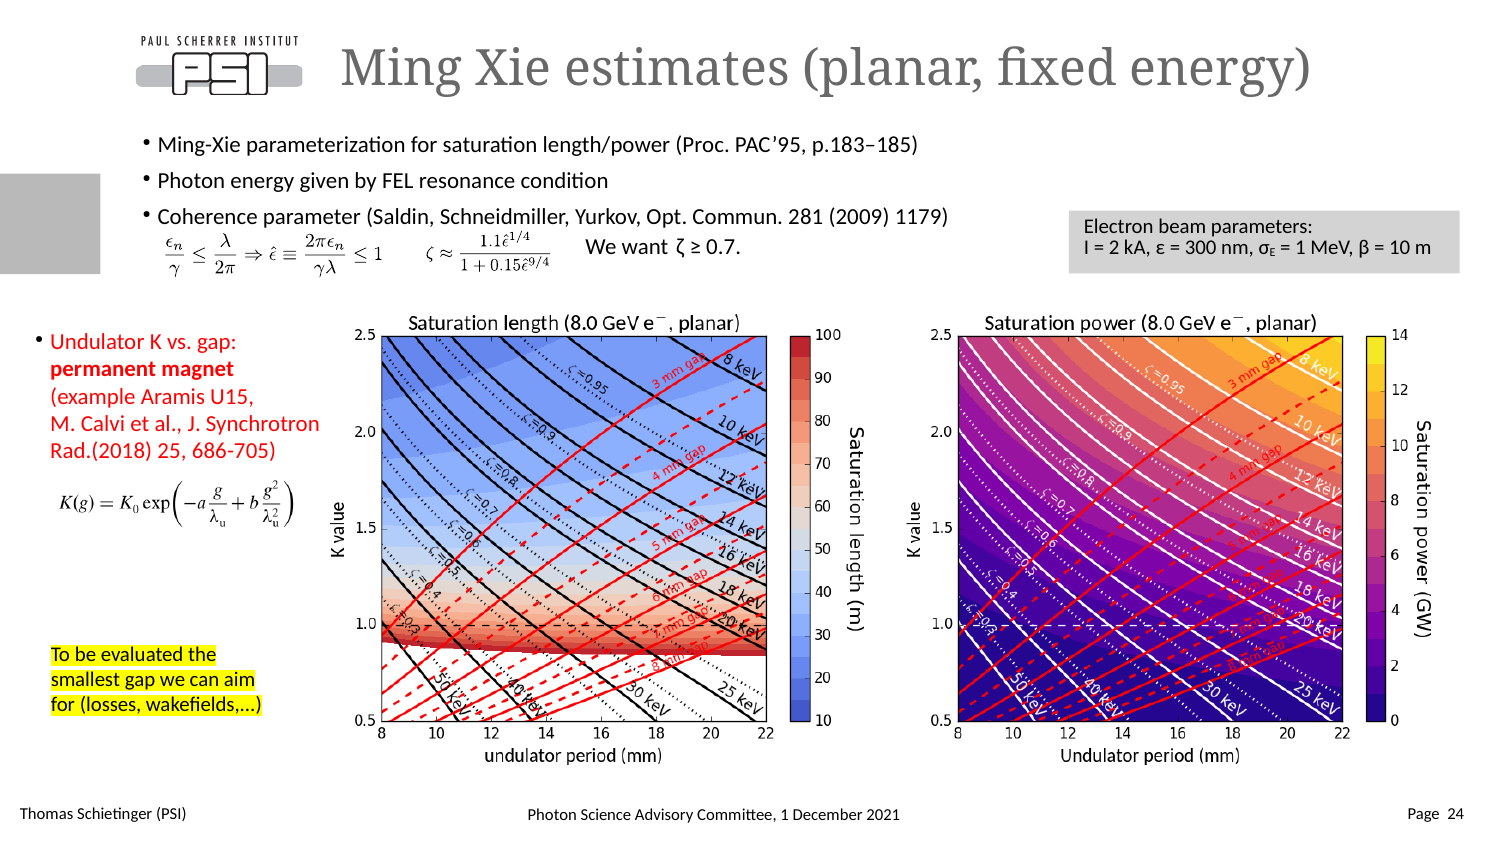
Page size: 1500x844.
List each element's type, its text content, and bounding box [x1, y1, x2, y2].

text_box [513, 258, 528, 271]
picture [50, 284, 1486, 799]
title Ming Xie estimates (planar, fixed energy) [340, 35, 1442, 98]
text_box [426, 245, 434, 262]
text_box [215, 260, 224, 274]
list Ming-Xie parameterization for saturation length/power (Proc. PAC’95, p.183–185) Photon energy given by FEL resonance condition Coherence parameter (Saldin, Schneidmiller, Yurkov, Opt. Commun. 281 (2009) 1179) We want ζ ≥ 0.7. [135, 129, 1002, 289]
text_box [536, 256, 542, 269]
text_box Electron beam parameters: I = 2 kA, ε = 300 nm, σE = 1 MeV, β = 10 m [1068, 210, 1460, 274]
text_box [220, 233, 231, 248]
text_box [166, 238, 183, 250]
text_box [502, 238, 509, 247]
text_box [490, 258, 499, 271]
text_box [269, 251, 277, 261]
list Undulator K vs. gap: permanent magnet (example Aramis U15, M. Calvi et al., J. Synchrotron Rad.(2018) 25, 686-705) [27, 326, 327, 486]
text_box [542, 257, 549, 266]
text_box [494, 234, 501, 247]
text_box [327, 238, 334, 247]
text_box [354, 247, 367, 259]
text_box [510, 231, 515, 240]
text_box [193, 247, 206, 259]
text_box [473, 260, 486, 272]
text_box [461, 258, 468, 271]
text_box [315, 238, 326, 247]
text_box [375, 246, 382, 260]
text_box [314, 264, 325, 278]
text_box [516, 230, 523, 244]
text_box [244, 249, 263, 261]
list To be evaluated the smallest gap we can aim for (losses, wakefields,...) [50, 640, 280, 728]
text_box [440, 249, 453, 258]
text_box [326, 259, 336, 274]
text_box [505, 258, 512, 271]
text_box [523, 257, 535, 266]
text_box [335, 243, 344, 250]
text_box [481, 234, 487, 247]
text_box [224, 264, 236, 274]
text_box [306, 233, 314, 247]
text_box [169, 264, 180, 278]
text_box [523, 231, 530, 241]
